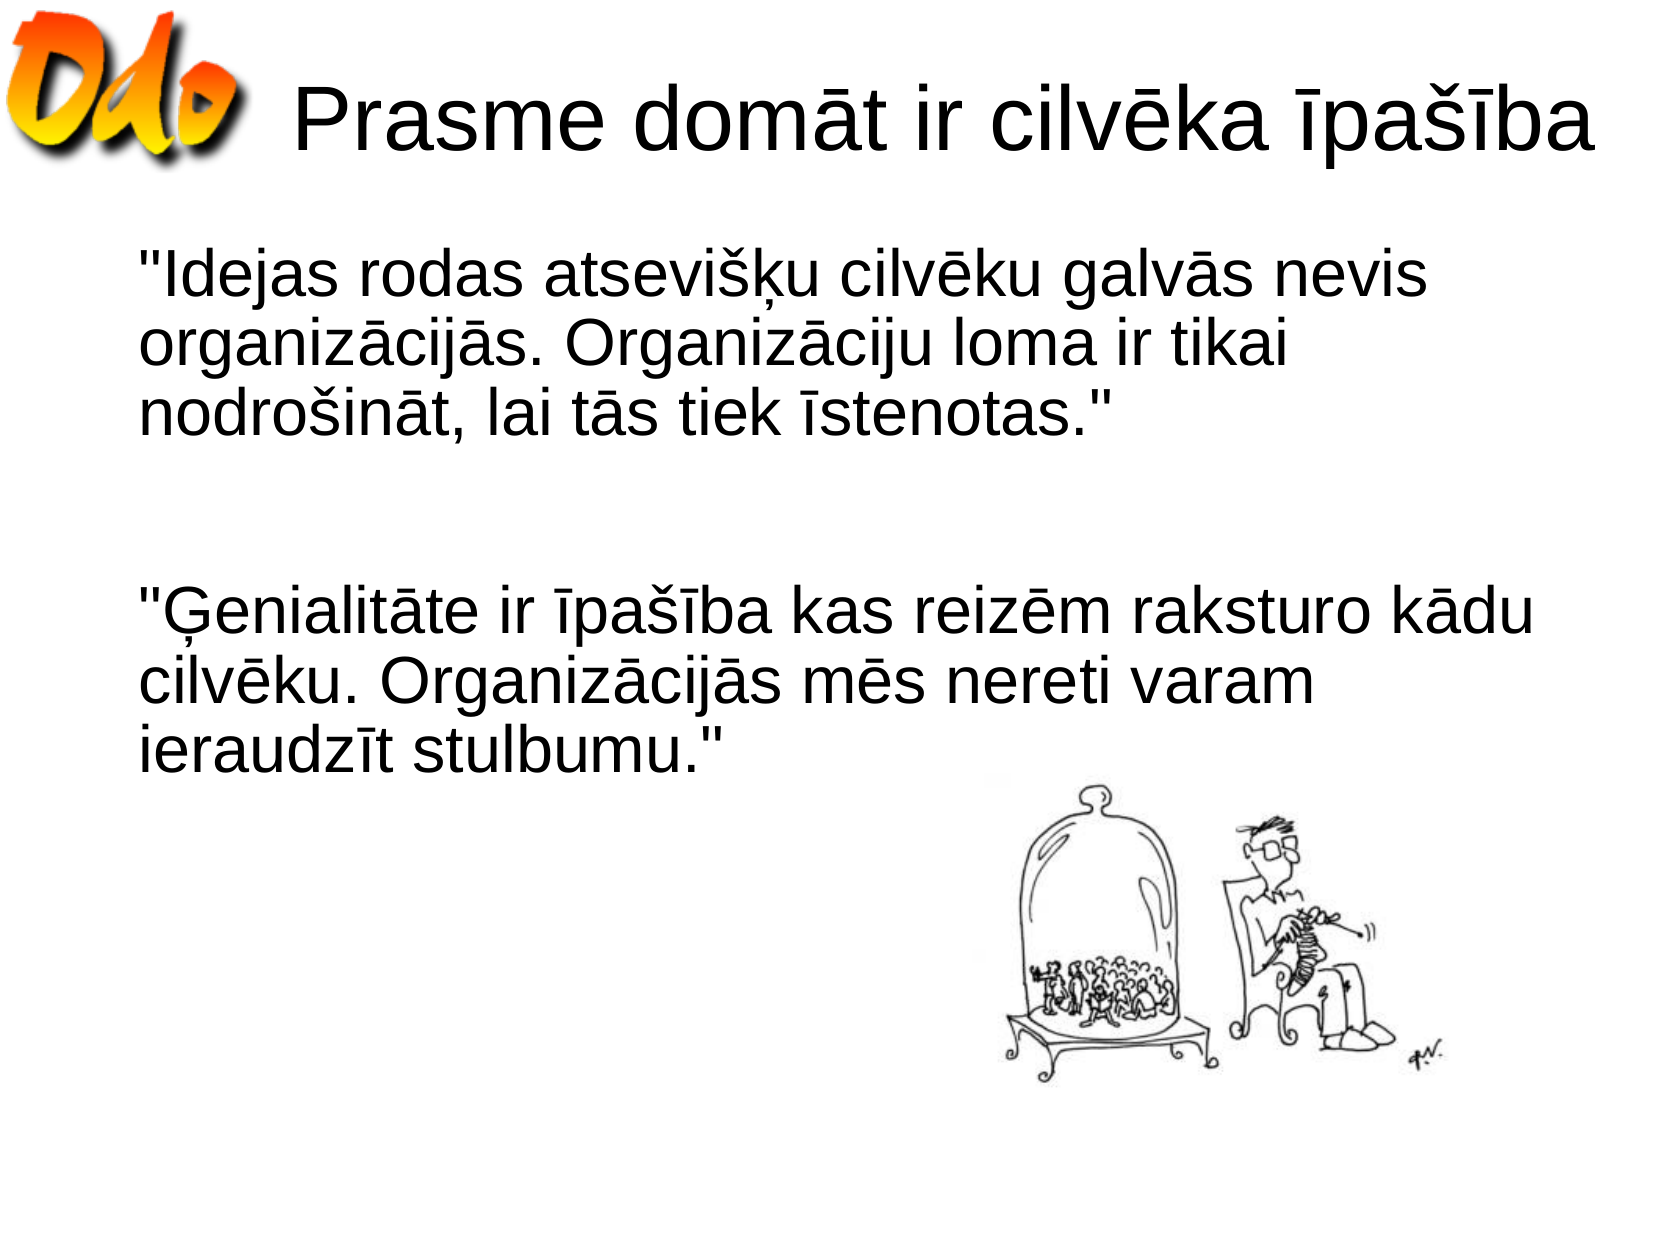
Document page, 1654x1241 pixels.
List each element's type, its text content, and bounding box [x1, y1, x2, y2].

picture [948, 762, 1477, 1123]
picture [5, 6, 263, 178]
list "Idejas rodas atsevišķu cilvēku galvās nevis organizācijās. Organizāciju loma ir tikai nodrošināt, lai tās tiek īstenotas." "Ģenialitāte ir īpašība kas reizēm raksturo kādu cilvēku. Organizācijās mēs nereti varam ieraudzīt stulbumu." [82, 236, 1569, 1107]
title Prasme domāt ir cilvēka īpašība [236, 70, 1654, 174]
